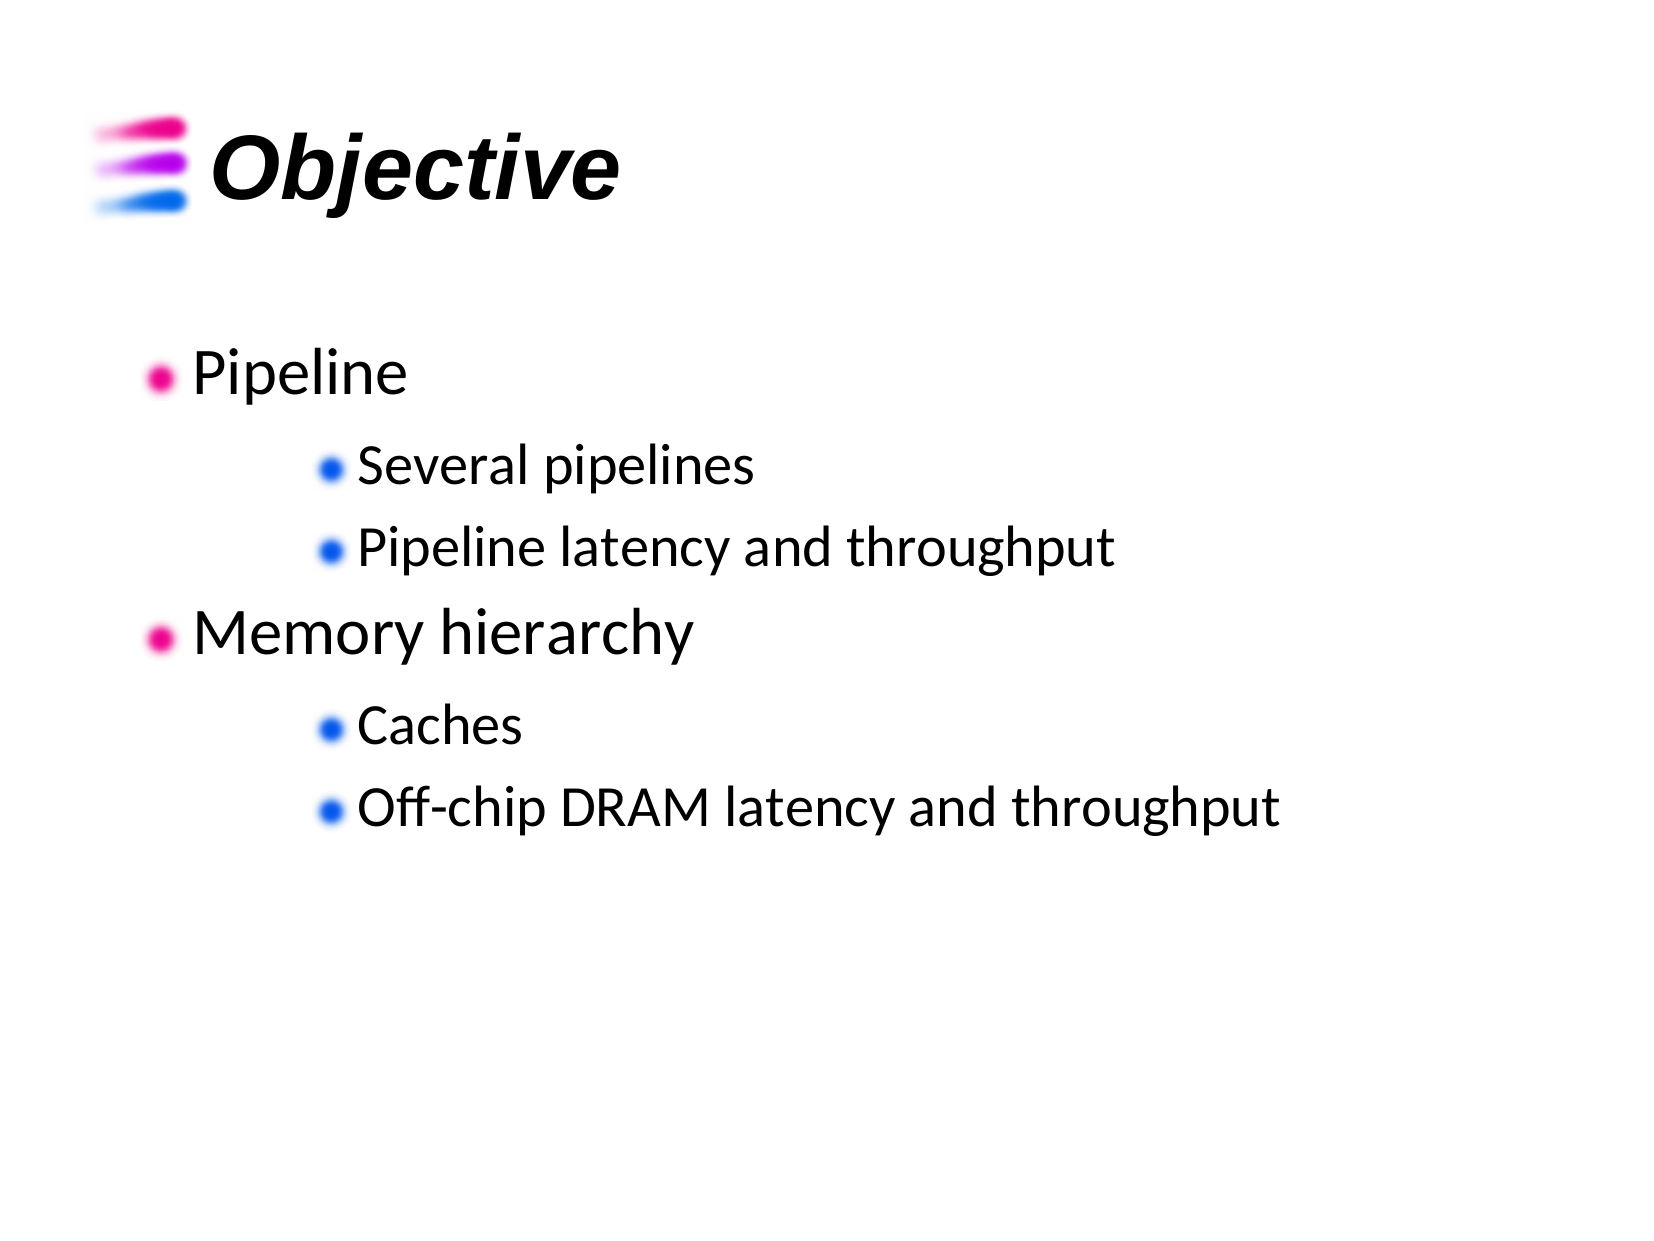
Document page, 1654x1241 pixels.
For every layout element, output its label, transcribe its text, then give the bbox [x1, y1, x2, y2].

list Pipeline Several pipelines Pipeline latency and throughput Memory hierarchy Caches Off-chip DRAM latency and throughput [121, 344, 1534, 1127]
title Objective [209, 64, 1531, 272]
picture [83, 110, 192, 224]
